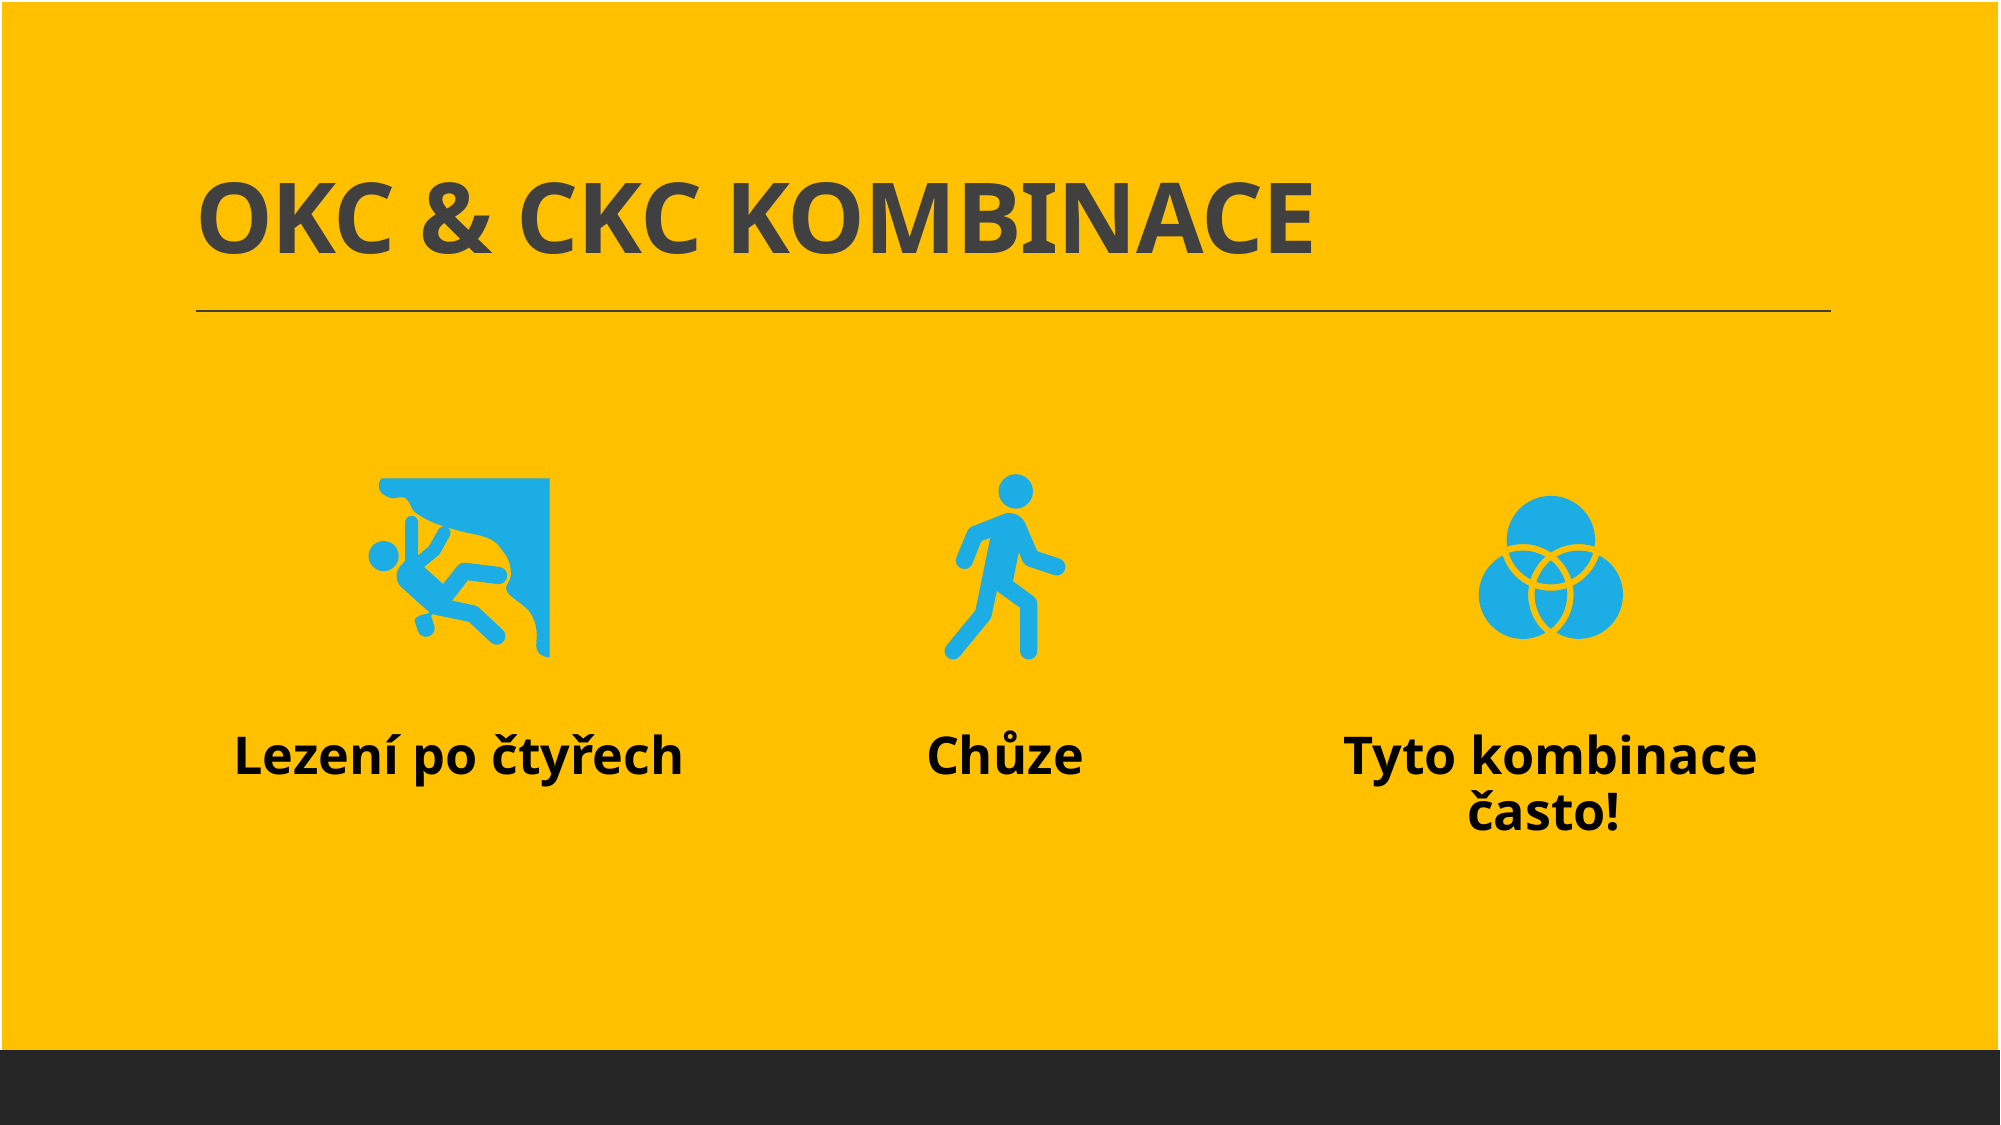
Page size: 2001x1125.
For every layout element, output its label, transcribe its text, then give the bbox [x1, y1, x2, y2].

text_box Tyto kombinace často! [1318, 729, 1784, 848]
text_box Chůze [772, 729, 1238, 848]
text_box [0, 0, 2000, 1125]
text_box Lezení po čtyřech [226, 729, 692, 848]
title OKC & CKC KOMBINACE [180, 47, 1831, 286]
